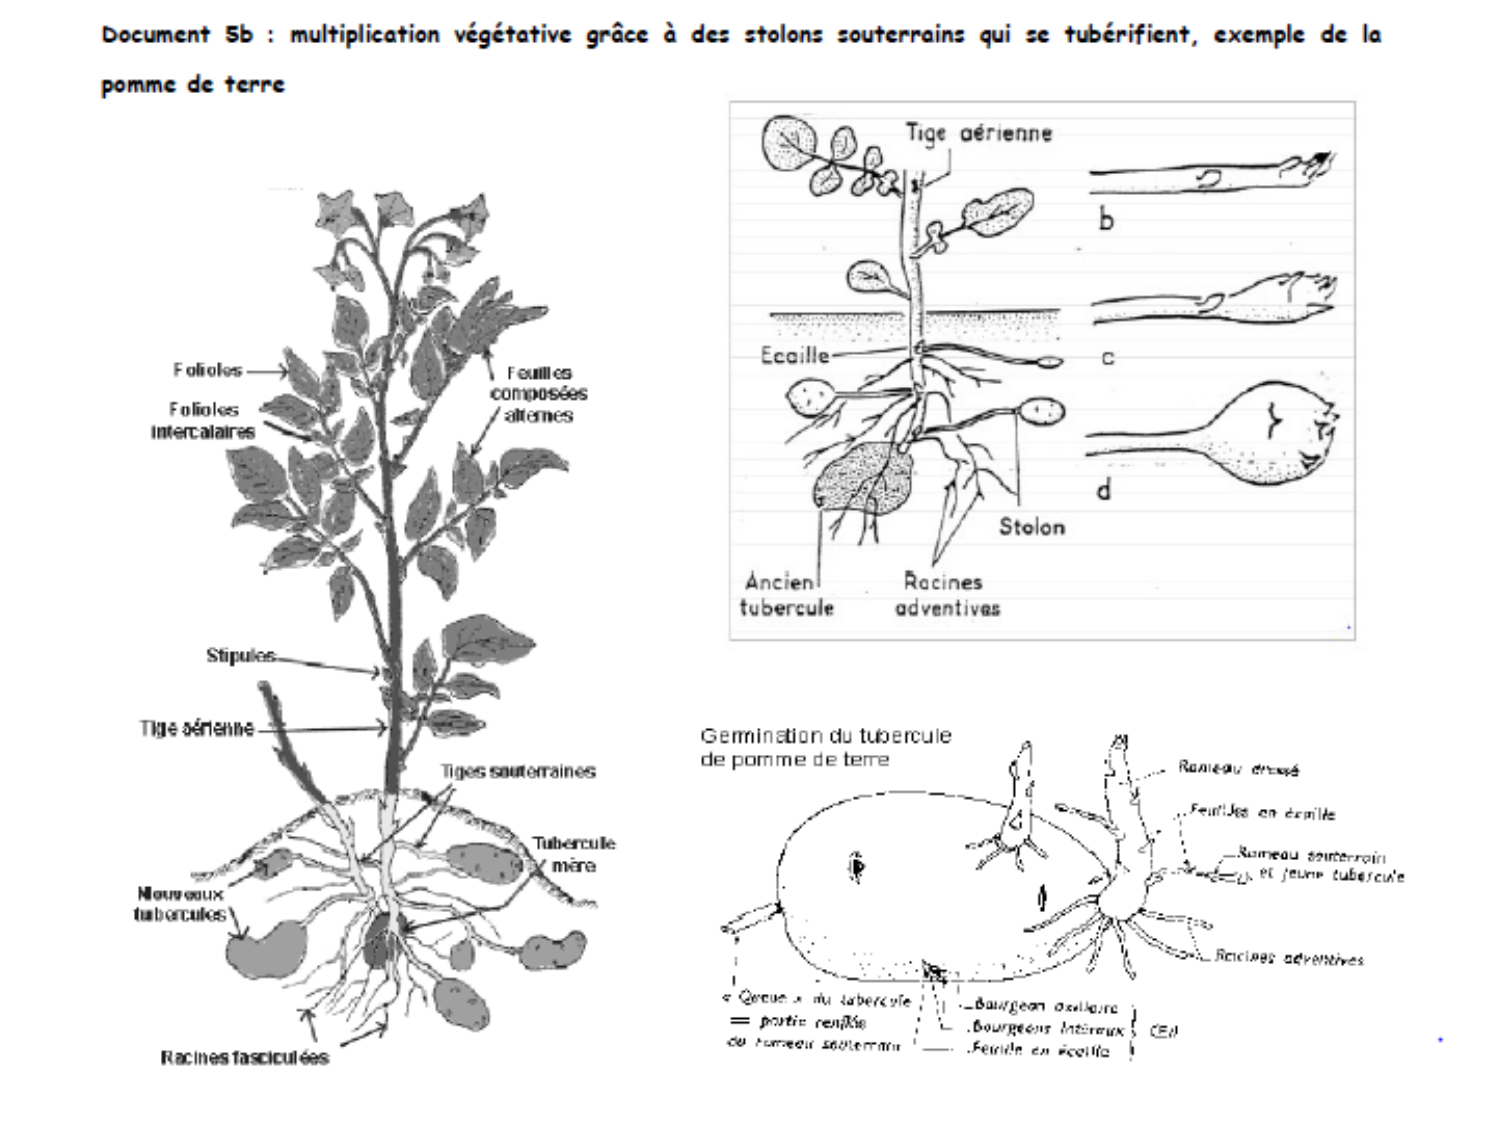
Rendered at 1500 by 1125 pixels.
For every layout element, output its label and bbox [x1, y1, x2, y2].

picture [52, 16, 1446, 1097]
